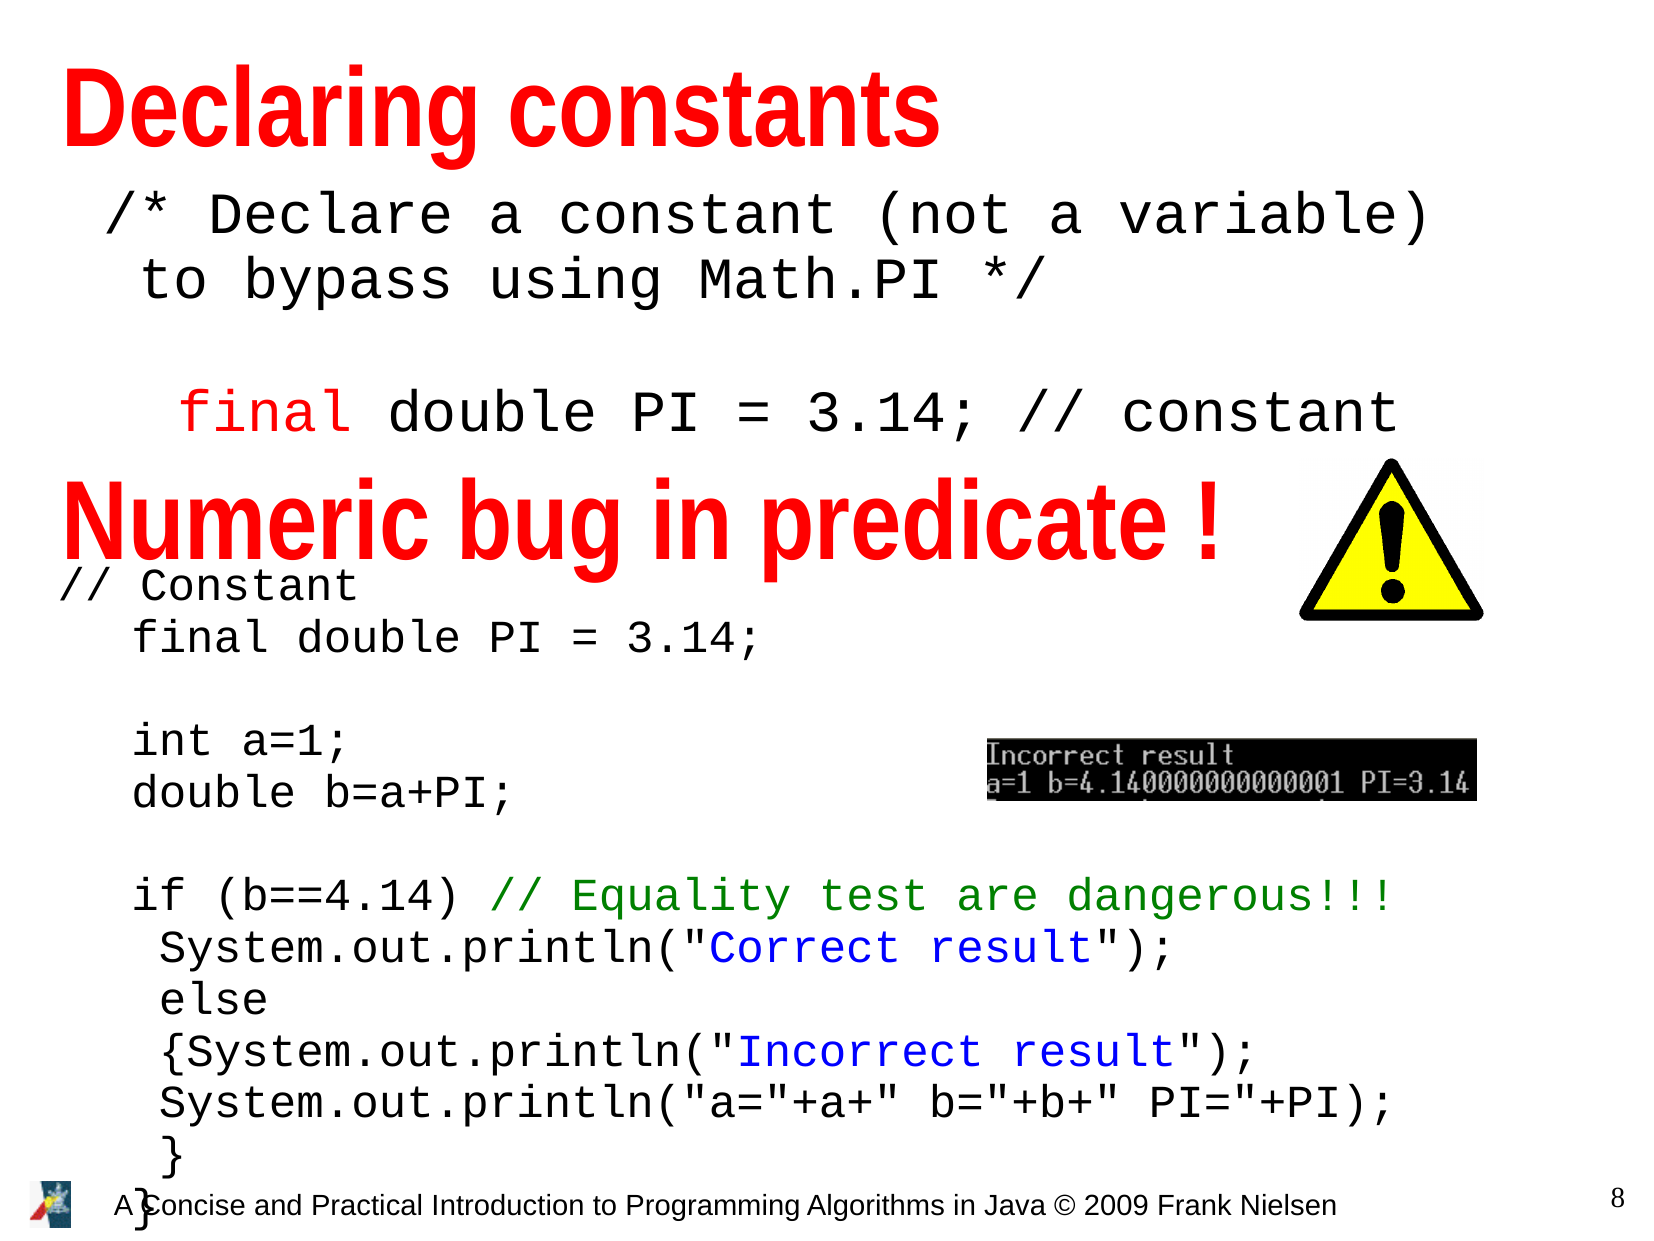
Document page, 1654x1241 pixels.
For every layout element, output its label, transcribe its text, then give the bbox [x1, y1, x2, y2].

picture [1299, 458, 1484, 621]
picture [987, 738, 1477, 801]
text_box /* Declare a constant (not a variable) to bypass using Math.PI */ final double PI = 3.14; // constant [88, 177, 1449, 444]
text_box // Constant final double PI = 3.14; int a=1; double b=a+PI; if (b==4.14) // Equality test are dangerous!!! System.out.println("Correct result"); else {System.out.println("Incorrect result"); System.out.println("a="+a+" b="+b+" PI="+PI); } } [42, 555, 1412, 1205]
text_box Declaring constants [47, 33, 1123, 178]
text_box Numeric bug in predicate ! [47, 446, 1595, 591]
picture [29, 1181, 71, 1228]
